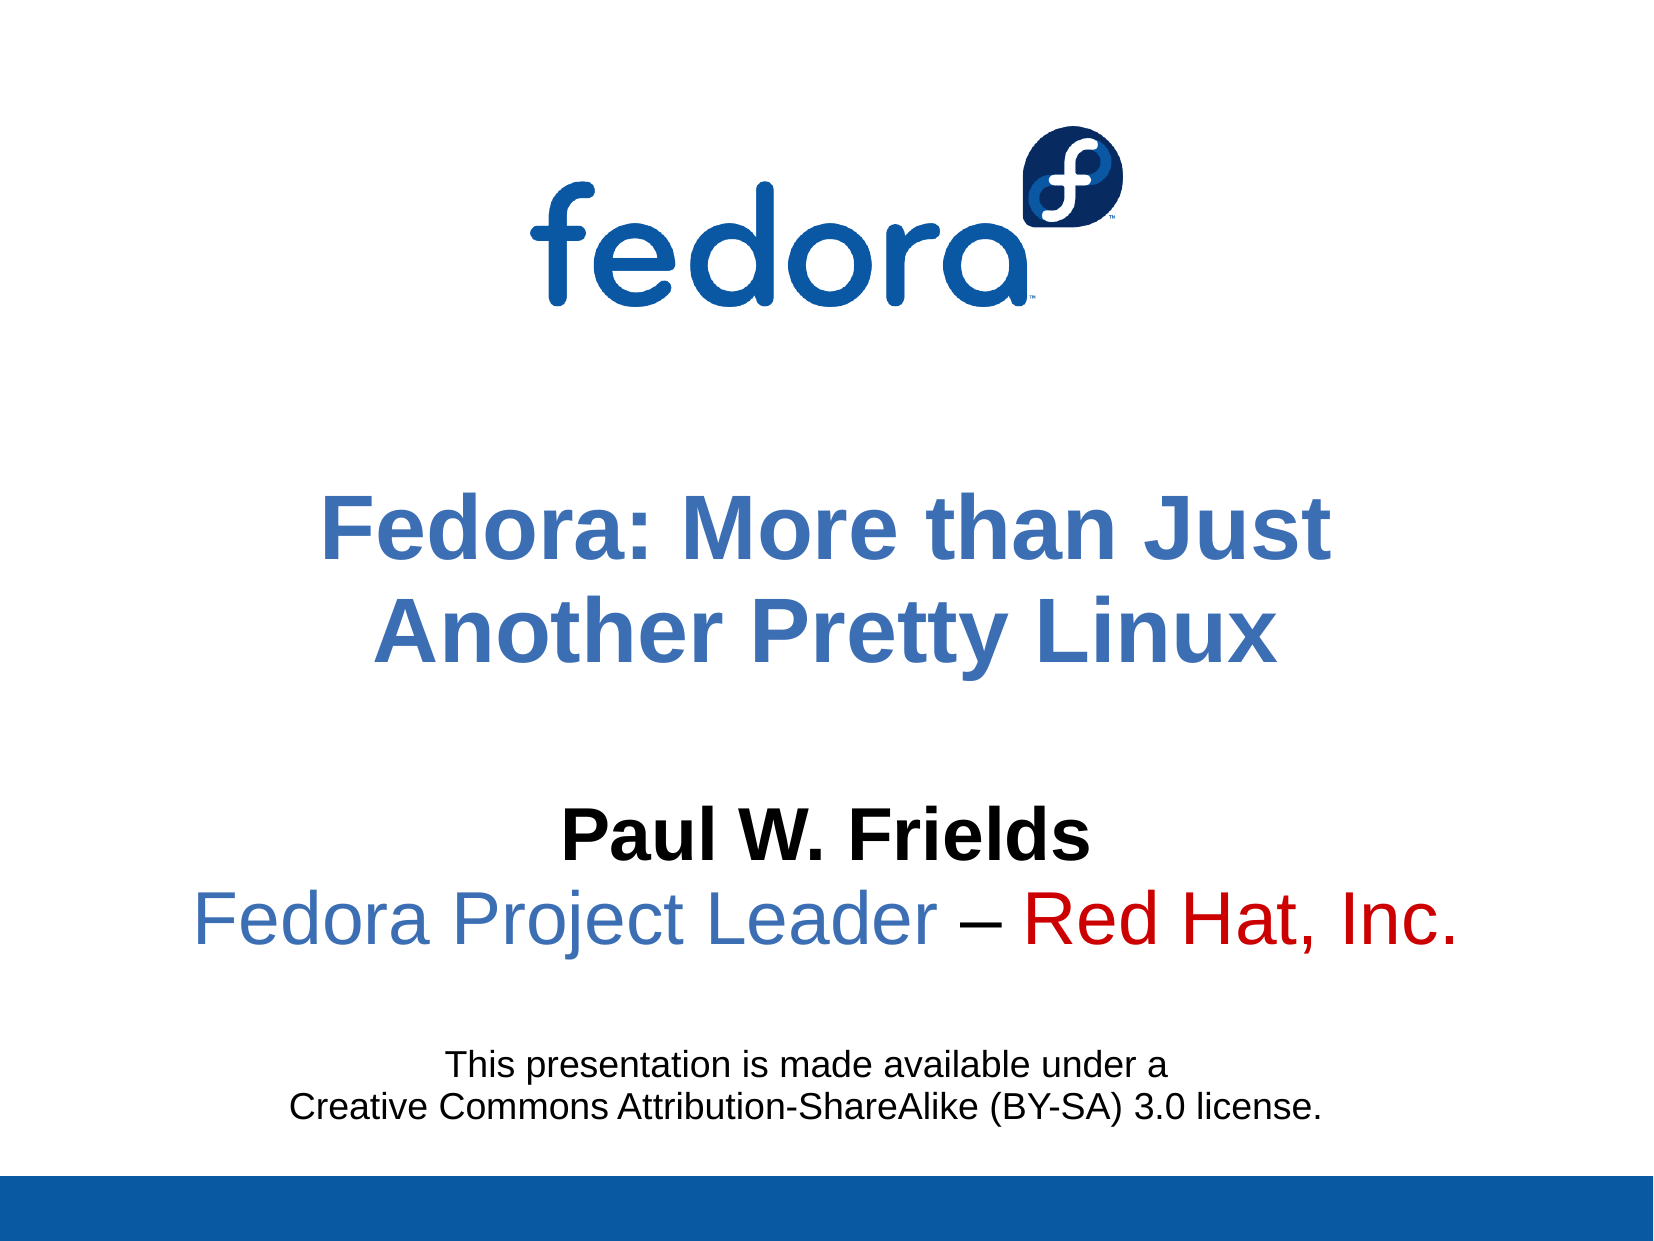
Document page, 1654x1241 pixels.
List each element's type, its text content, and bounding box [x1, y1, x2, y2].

picture [0, 1176, 1654, 1241]
title Fedora: More than Just Another Pretty Linux [82, 475, 1571, 683]
text_box This presentation is made available under a Creative Commons Attribution-ShareAlike (BY-SA) 3.0 license. [262, 1036, 1351, 1135]
picture [530, 126, 1123, 307]
text_box Paul W. Frields Fedora Project Leader – Red Hat, Inc. [113, 785, 1539, 969]
